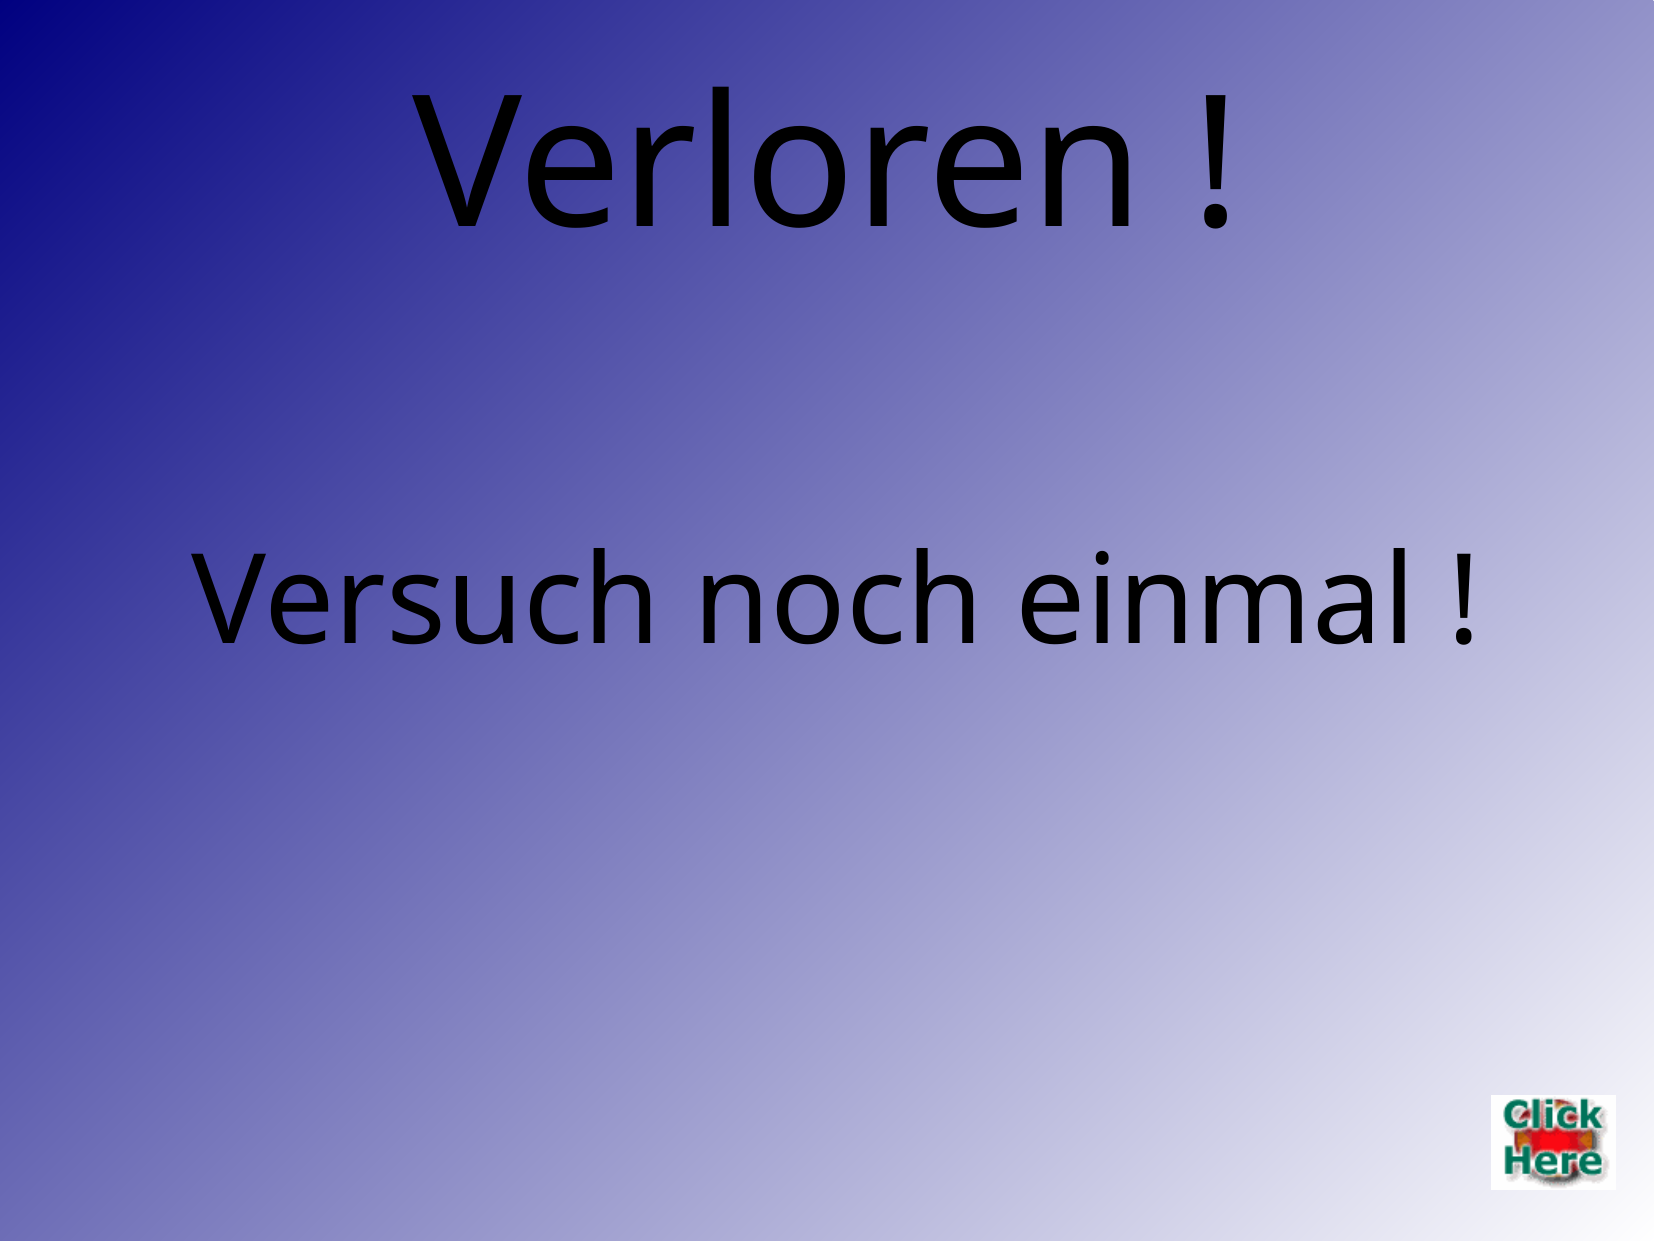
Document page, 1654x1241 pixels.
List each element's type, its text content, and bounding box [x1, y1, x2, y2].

picture [1491, 1095, 1616, 1190]
title Verloren ! [82, 42, 1571, 263]
text_box Versuch noch einmal ! [177, 501, 1565, 743]
